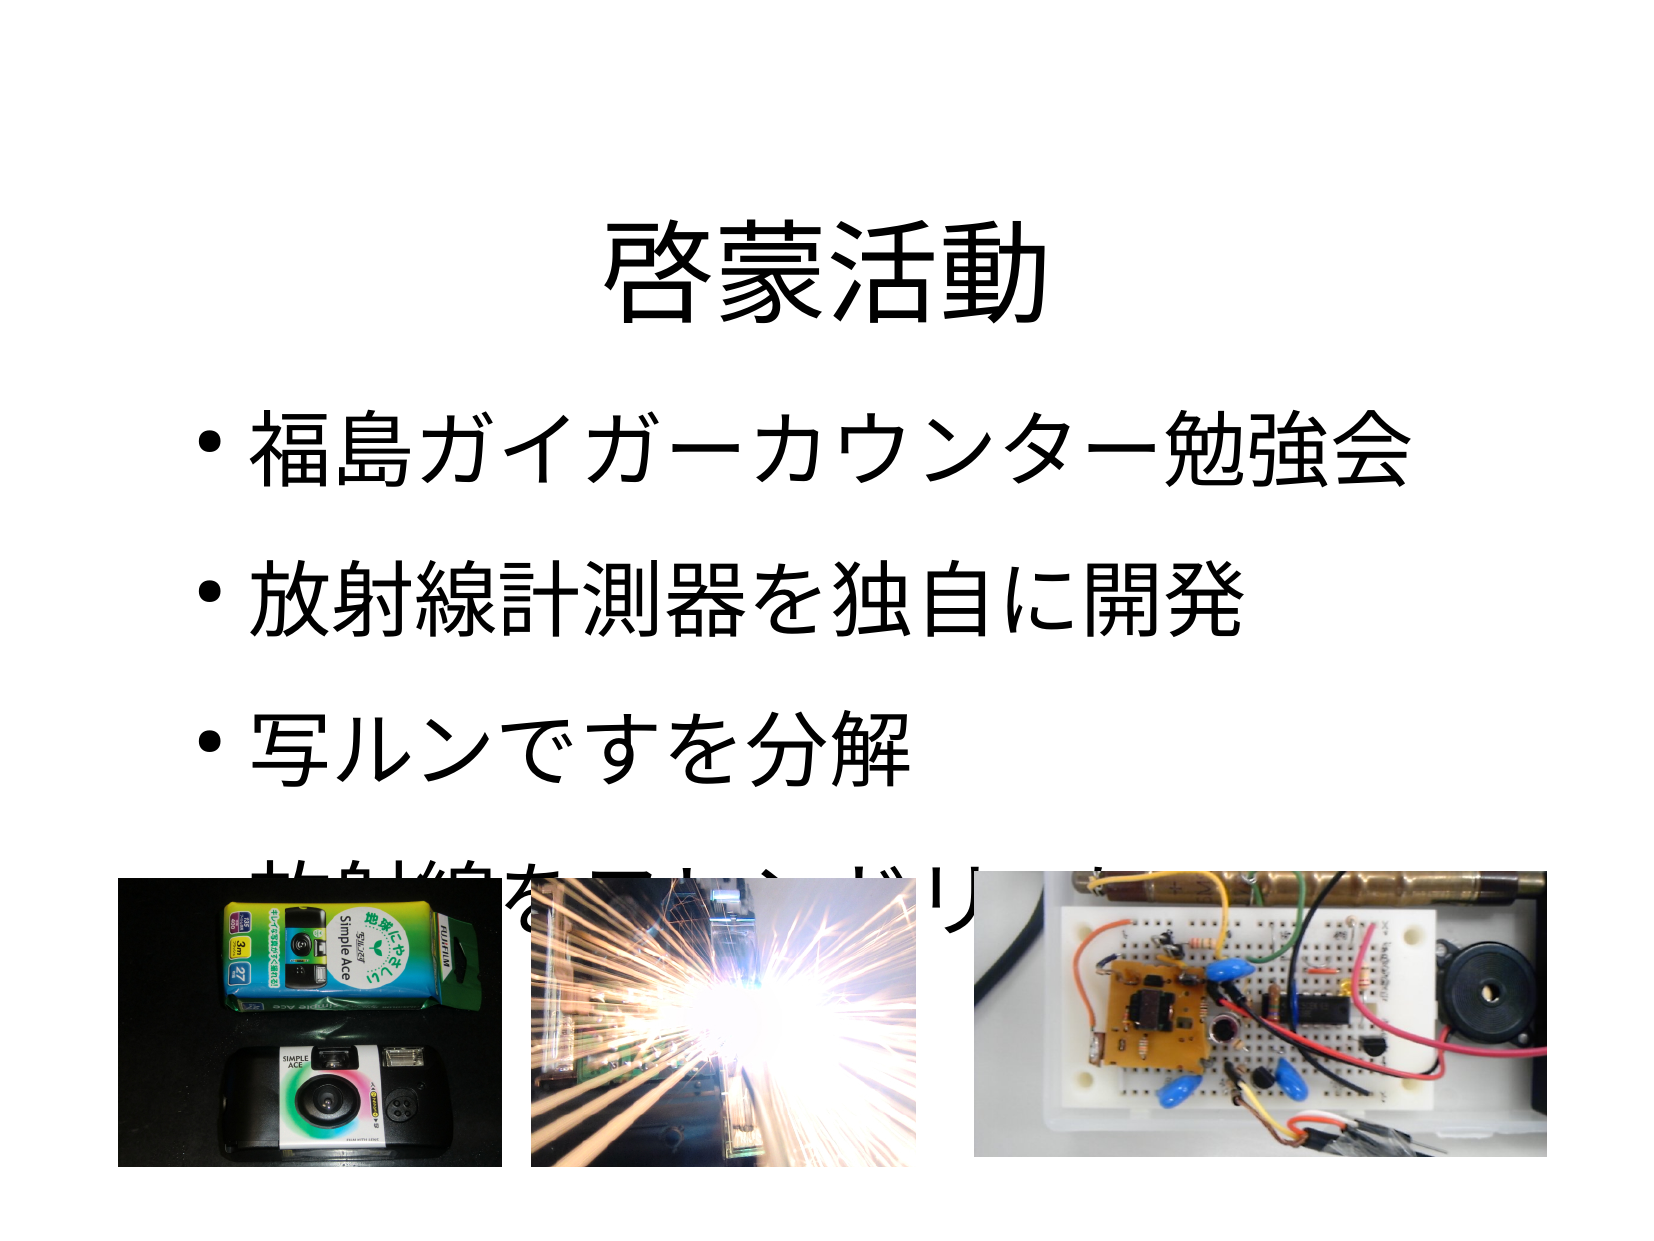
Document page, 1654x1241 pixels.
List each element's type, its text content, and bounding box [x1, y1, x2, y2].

picture [974, 871, 1547, 1158]
title 啓蒙活動 [82, 161, 1571, 369]
picture [531, 878, 916, 1167]
picture [118, 878, 502, 1167]
list 福島ガイガーカウンター勉強会 放射線計測器を独自に開発 写ルンですを分解 放射線をフレンドリーに [177, 383, 1571, 1203]
